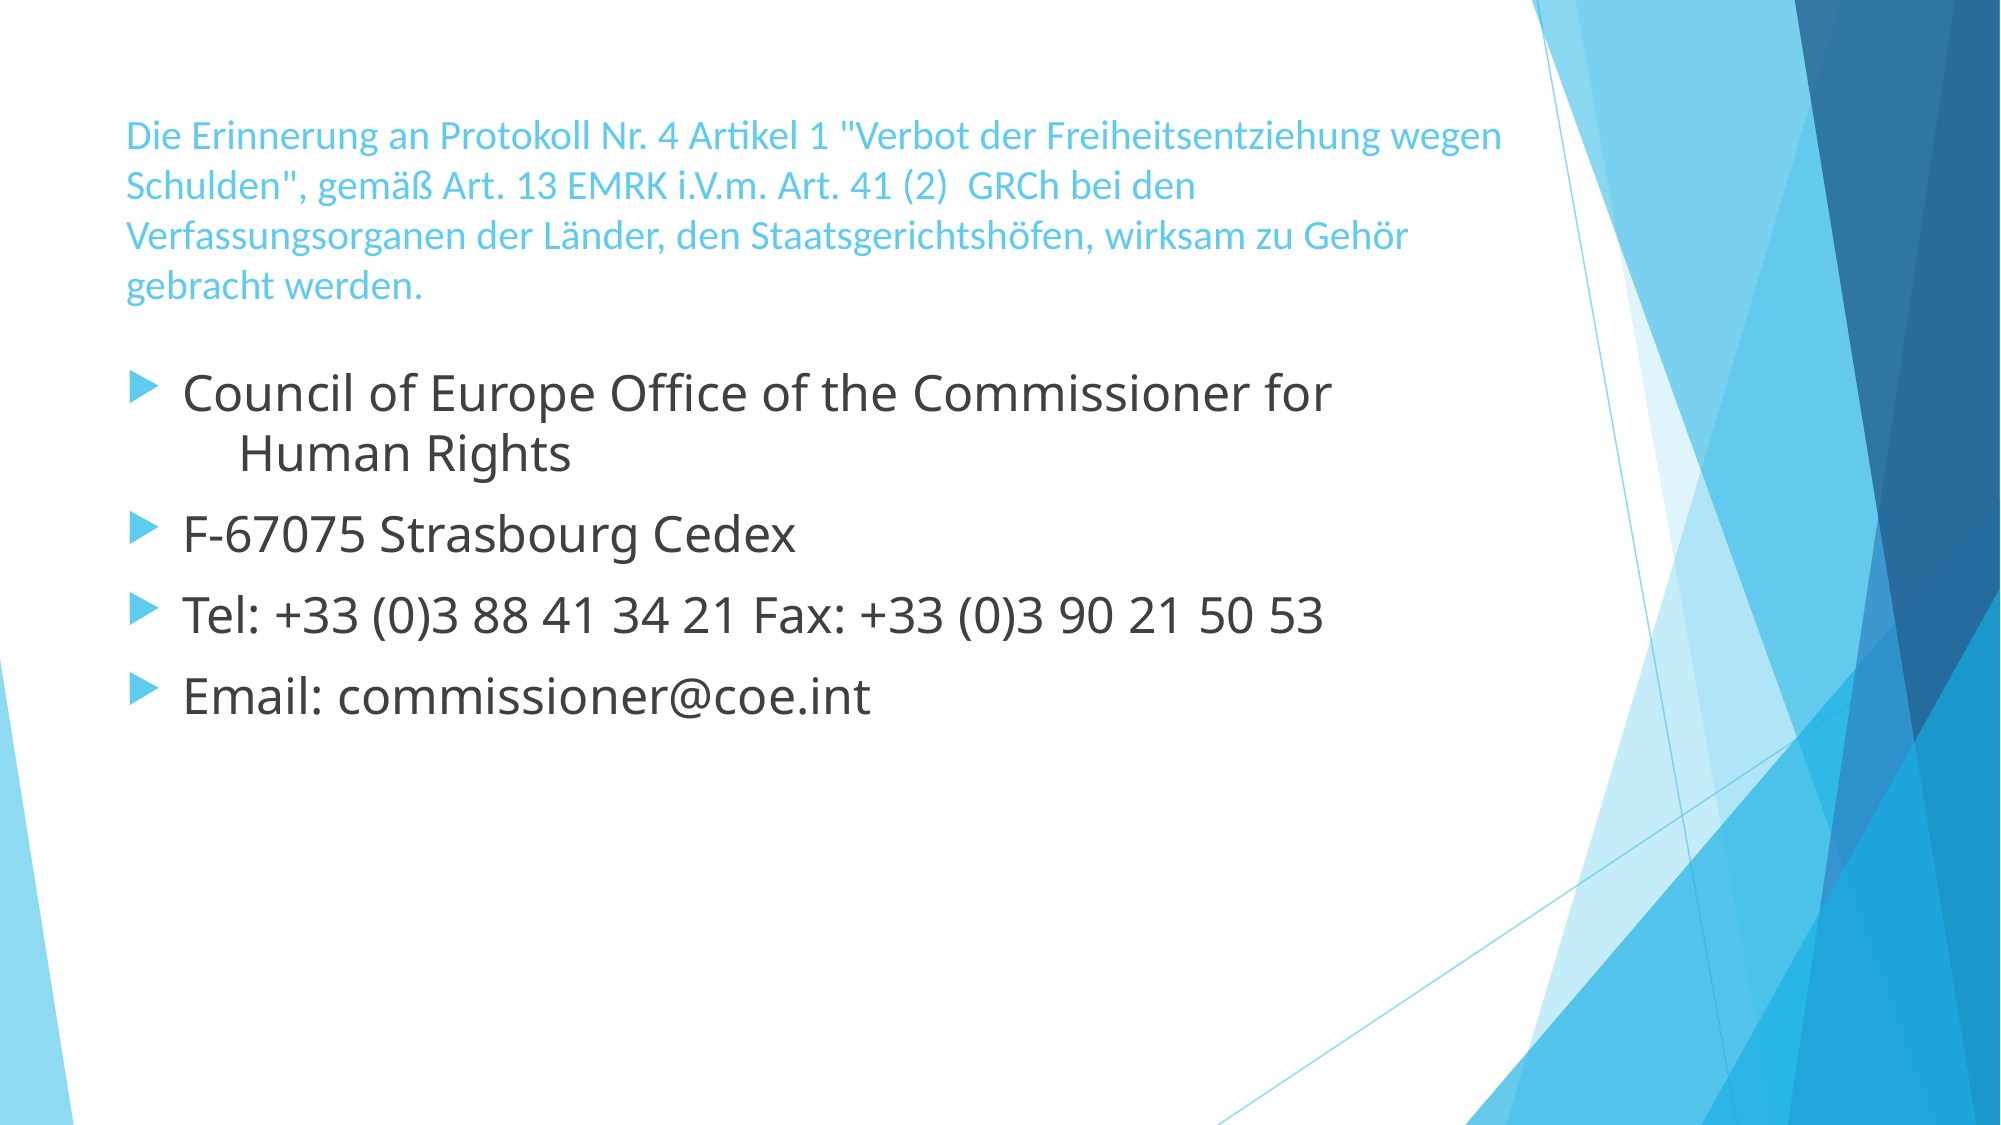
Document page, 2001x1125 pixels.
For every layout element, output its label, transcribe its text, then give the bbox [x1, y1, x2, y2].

list Council of Europe Office of the Commissioner for Human Rights F-67075 Strasbourg Cedex Tel: +33 (0)3 88 41 34 21 Fax: +33 (0)3 90 21 50 53 Email: commissioner@coe.int [111, 354, 1522, 992]
title Die Erinnerung an Protokoll Nr. 4 Artikel 1 "Verbot der Freiheitsentziehung wegen Schulden", gemäß Art. 13 EMRK i.V.m. Art. 41 (2) GRCh bei den Verfassungsorganen der Länder, den Staatsgerichtshöfen, wirksam zu Gehör gebracht werden. [111, 99, 1522, 317]
